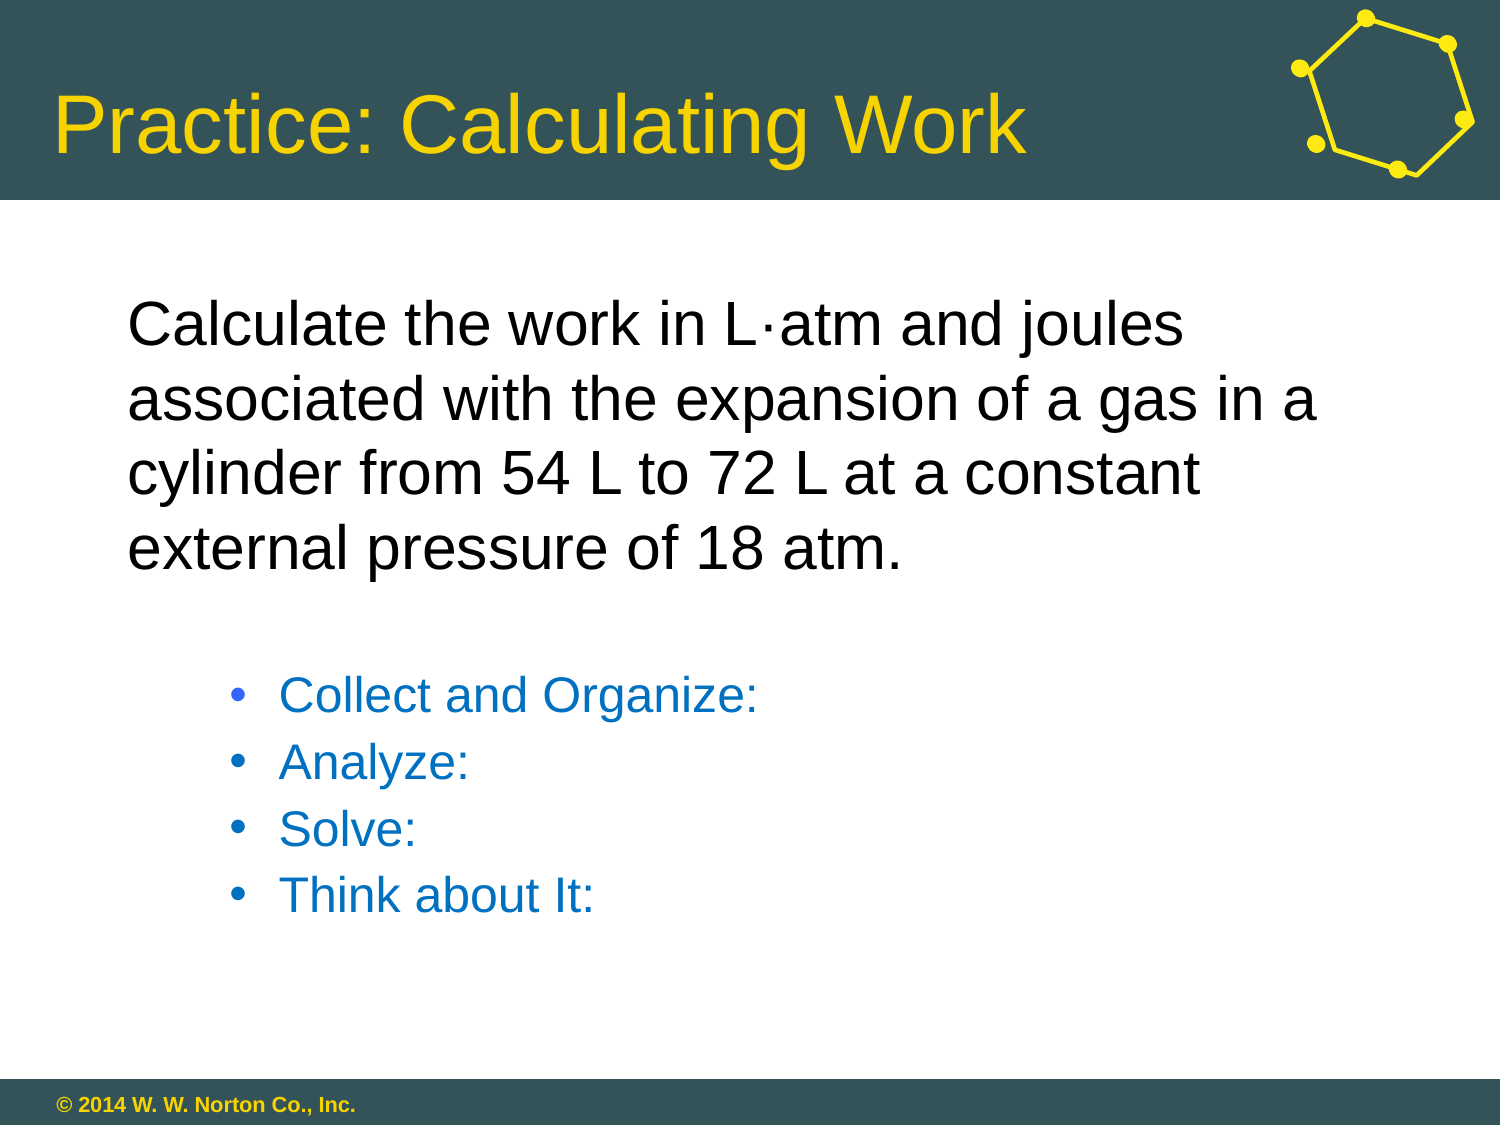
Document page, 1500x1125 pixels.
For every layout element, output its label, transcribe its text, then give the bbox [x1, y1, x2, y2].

text_box Collect and Organize: Analyze: Solve: Think about It: [174, 662, 982, 931]
subtitle Calculate the work in L·atm and joules associated with the expansion of a gas in a cylinder from 54 L to 72 L at a constant external pressure of 18 atm. [112, 275, 1450, 975]
title Practice: Calculating Work [37, 0, 1313, 242]
